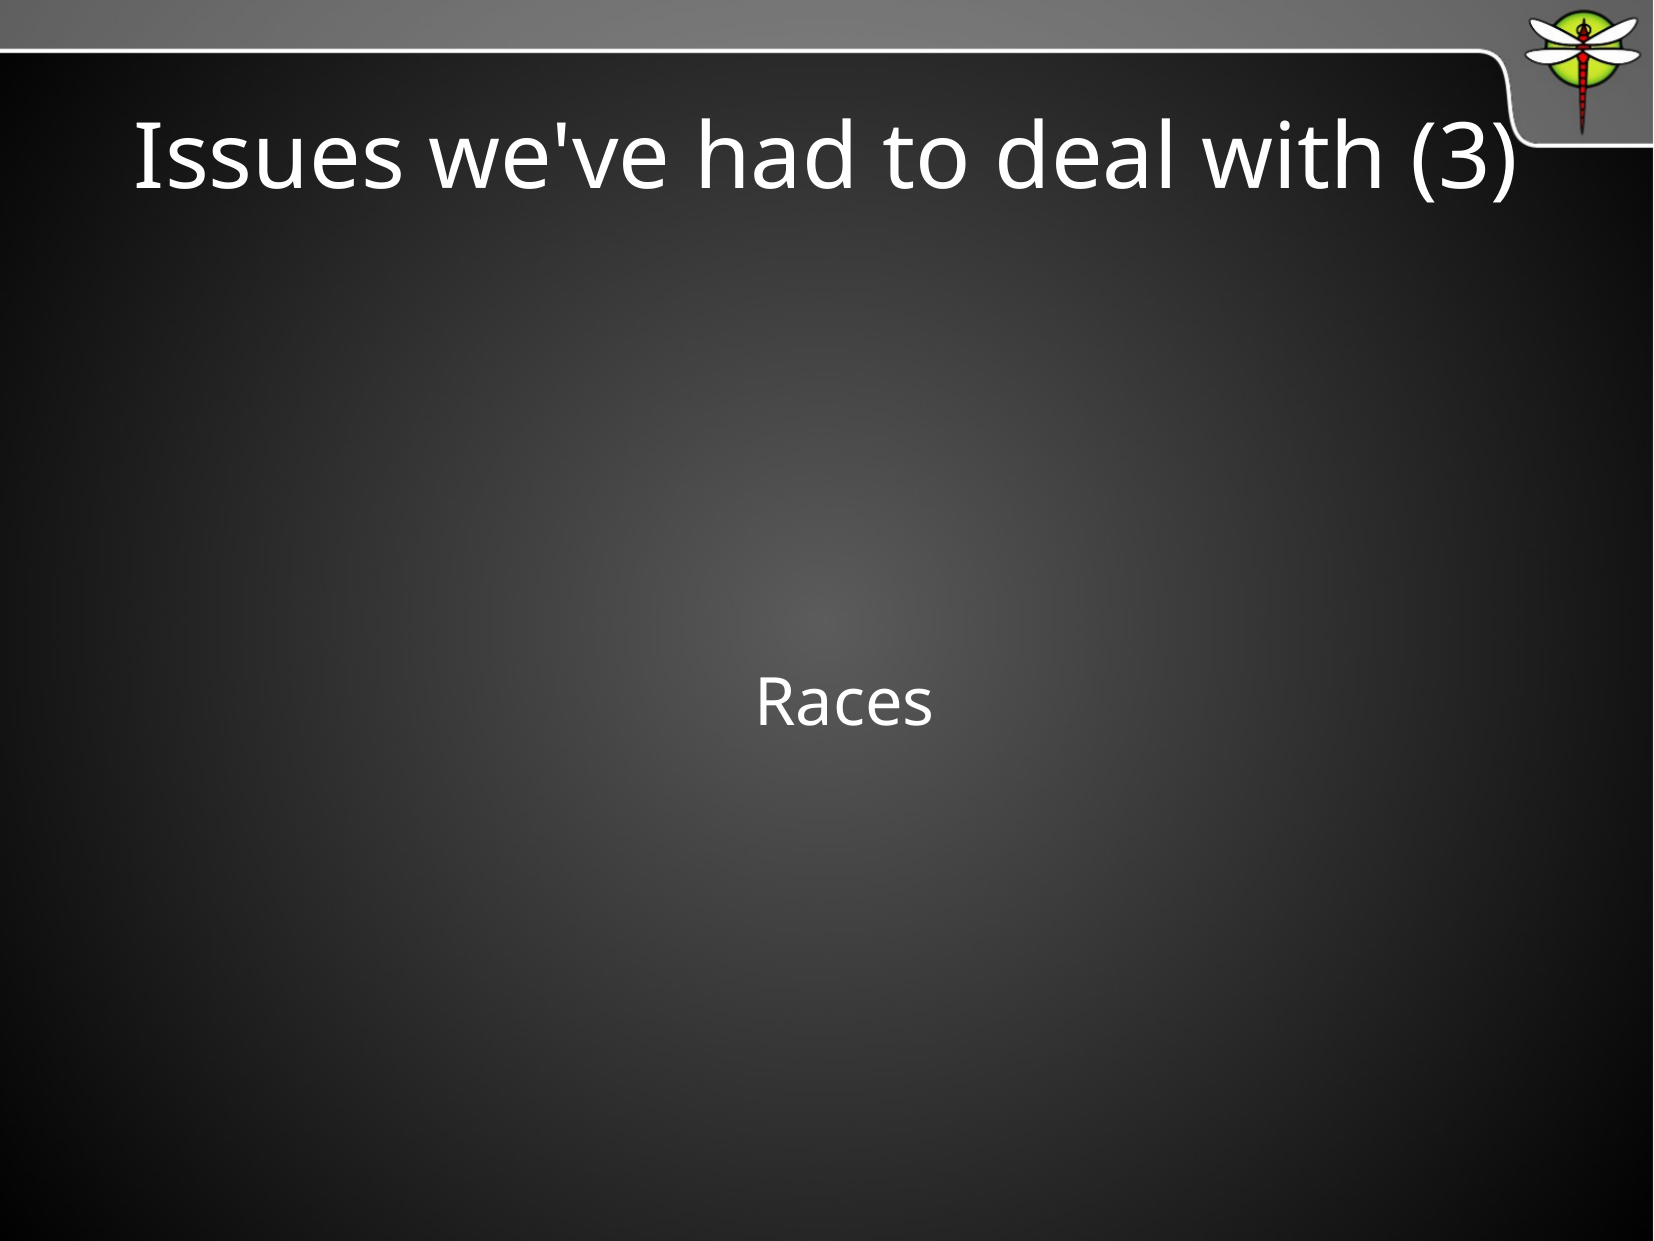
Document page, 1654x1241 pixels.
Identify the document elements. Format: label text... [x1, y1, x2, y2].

subtitle Races [82, 297, 1571, 1102]
title Issues we've had to deal with (3) [82, 49, 1571, 257]
picture [0, 0, 1654, 1241]
